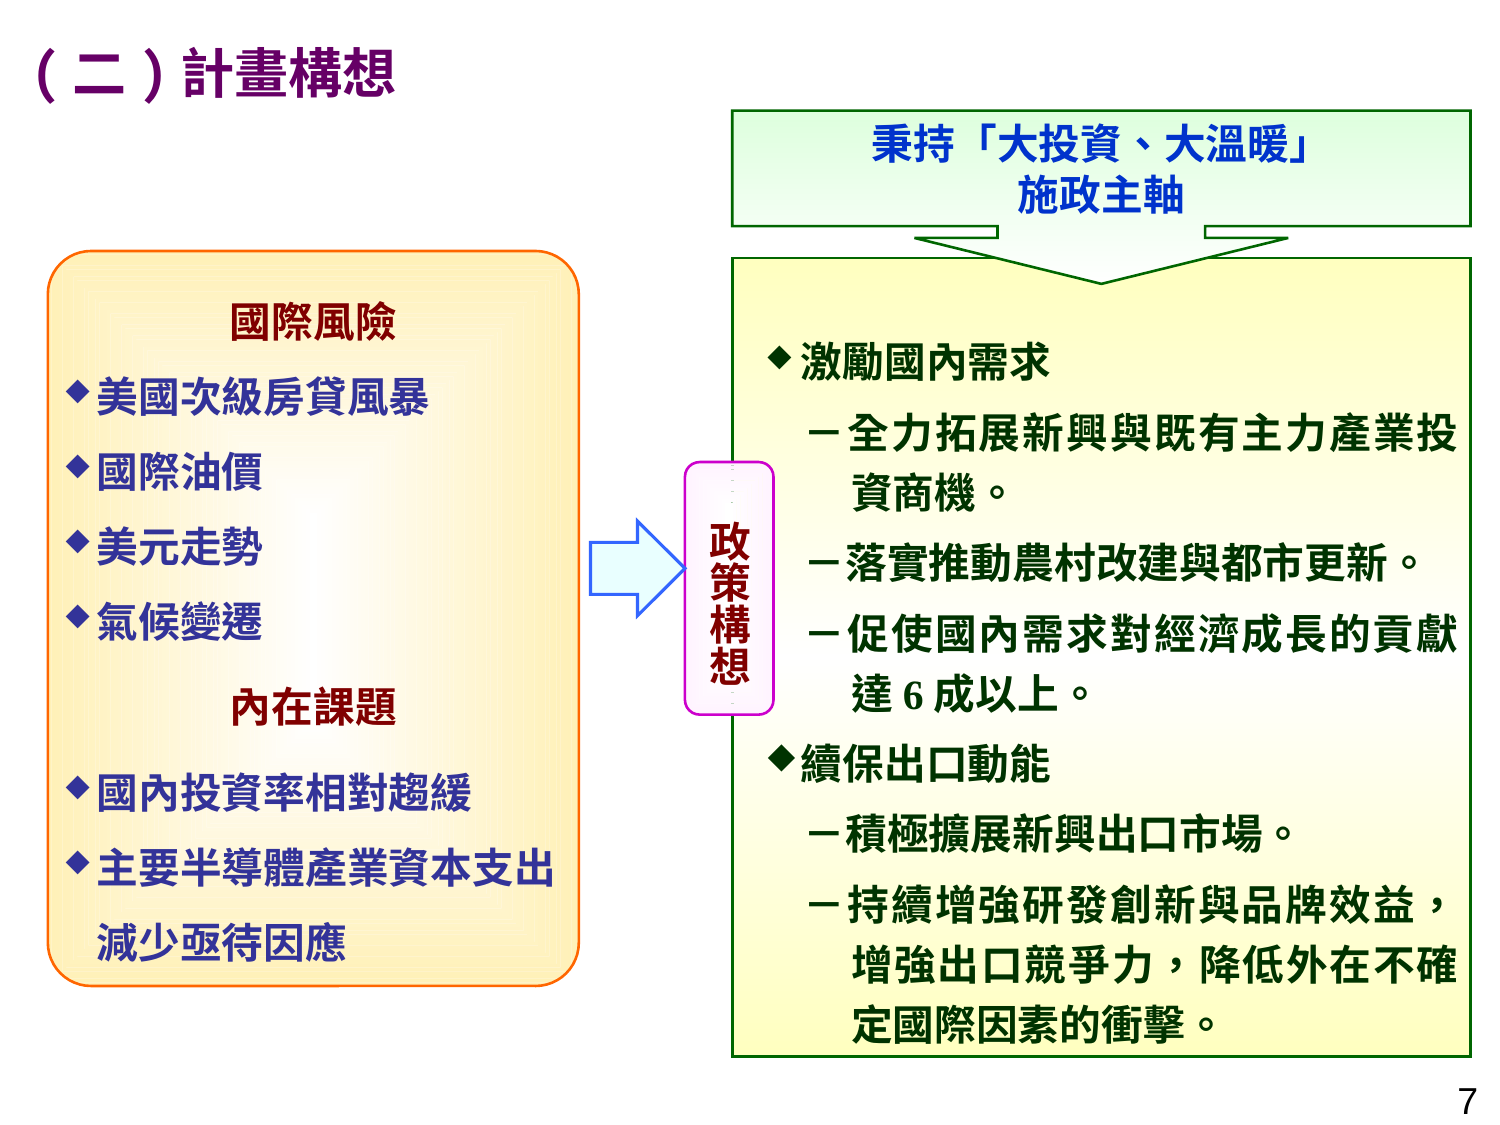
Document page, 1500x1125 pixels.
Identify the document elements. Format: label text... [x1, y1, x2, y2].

text_box 政策構想 [684, 462, 774, 715]
text_box (二)計畫構想 [17, 18, 715, 113]
text_box [590, 521, 686, 616]
text_box 7 [1442, 1069, 1500, 1125]
text_box 激勵國內需求 －全力拓展新興與既有主力產業投資商機。 －落實推動農村改建與都市更新。 －促使國內需求對經濟成長的貢獻達6成以上。 續保出口動能 －積極擴展新興出口市場。 －持續增強研發創新與品牌效益，增強出口競爭力，降低外在不確定國際因素的衝擊。 [732, 258, 1471, 1057]
text_box 秉持「大投資、大溫暖」 施政主軸 [732, 110, 1471, 284]
text_box 國際風險 美國次級房貸風暴 國際油價 美元走勢 氣候變遷 內在課題 國內投資率相對趨緩 主要半導體產業資本支出減少亟待因應 [47, 250, 579, 986]
